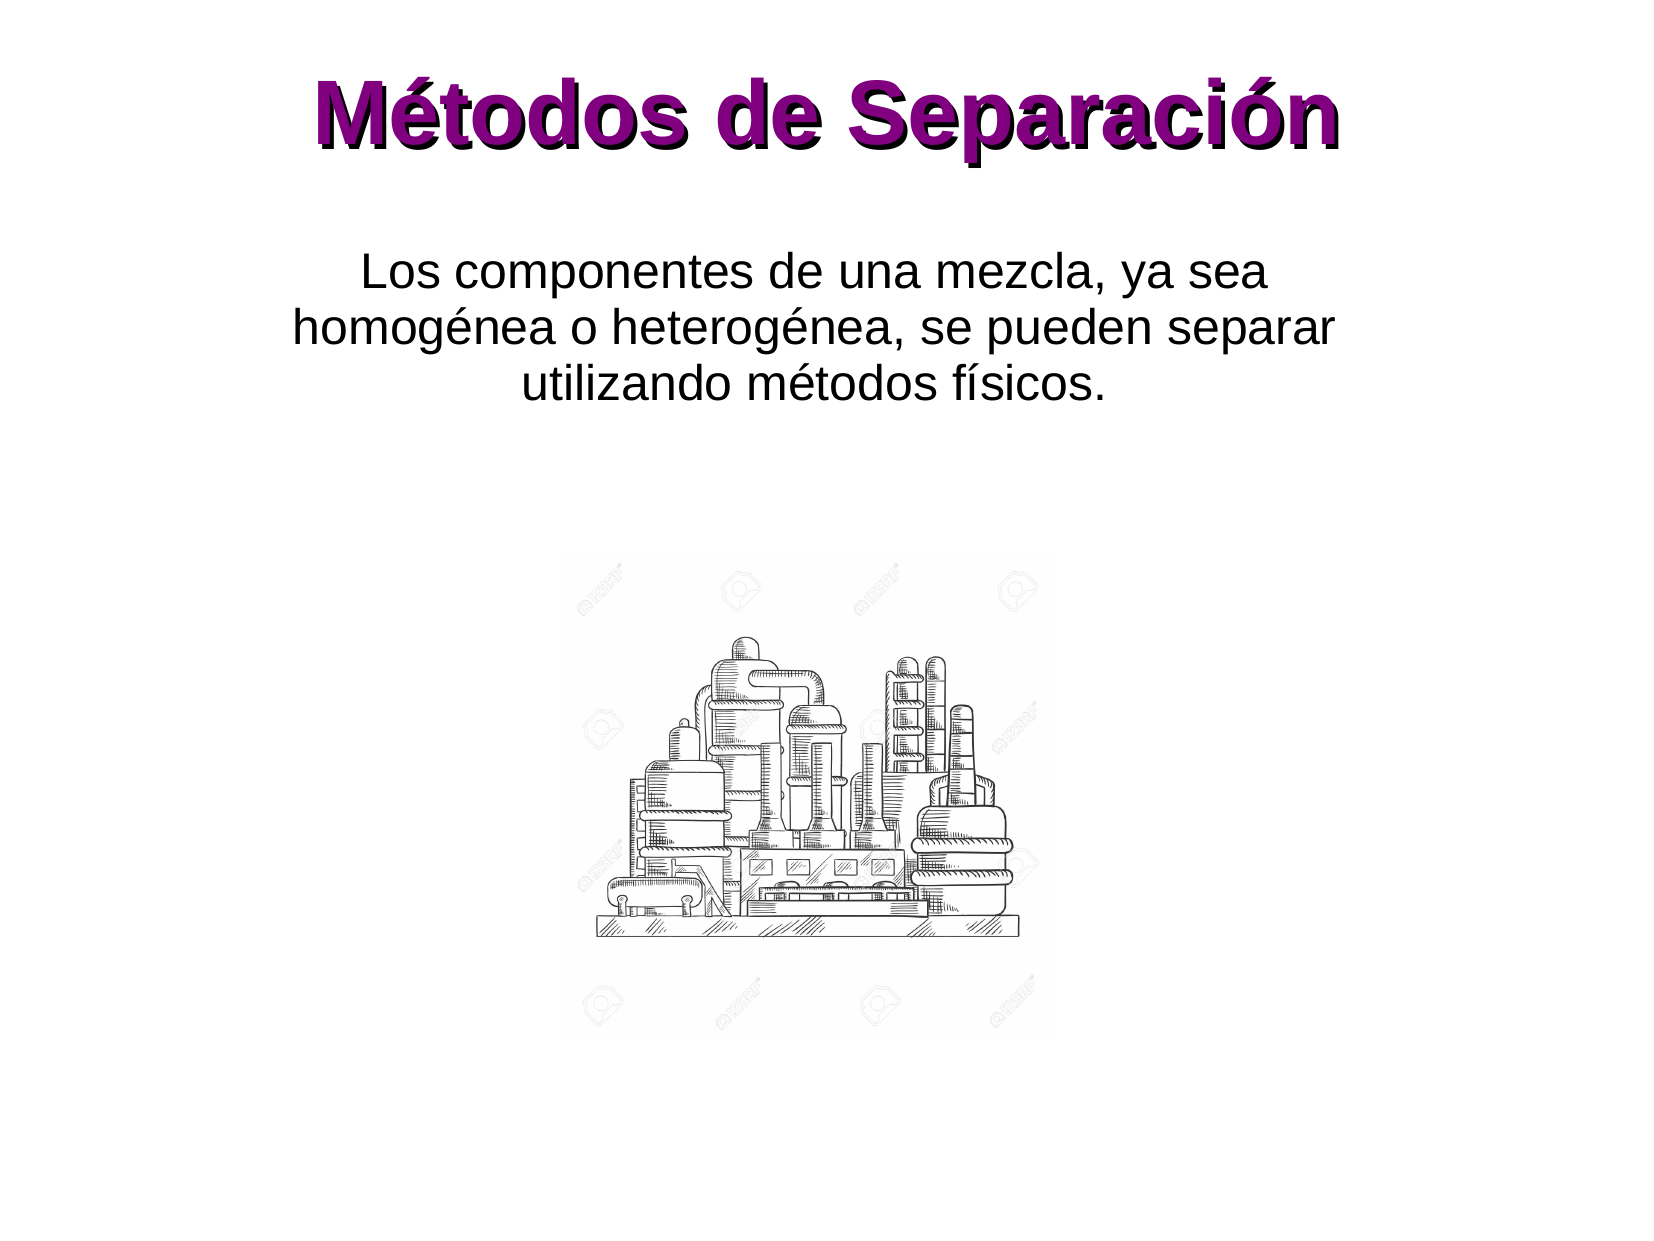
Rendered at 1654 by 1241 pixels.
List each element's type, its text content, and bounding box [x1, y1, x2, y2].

text_box Los componentes de una mezcla, ya sea homogénea o heterogénea, se pueden separar utilizando métodos físicos. [248, 236, 1382, 419]
title Métodos de Separación [82, 49, 1571, 178]
picture [563, 551, 1052, 1040]
